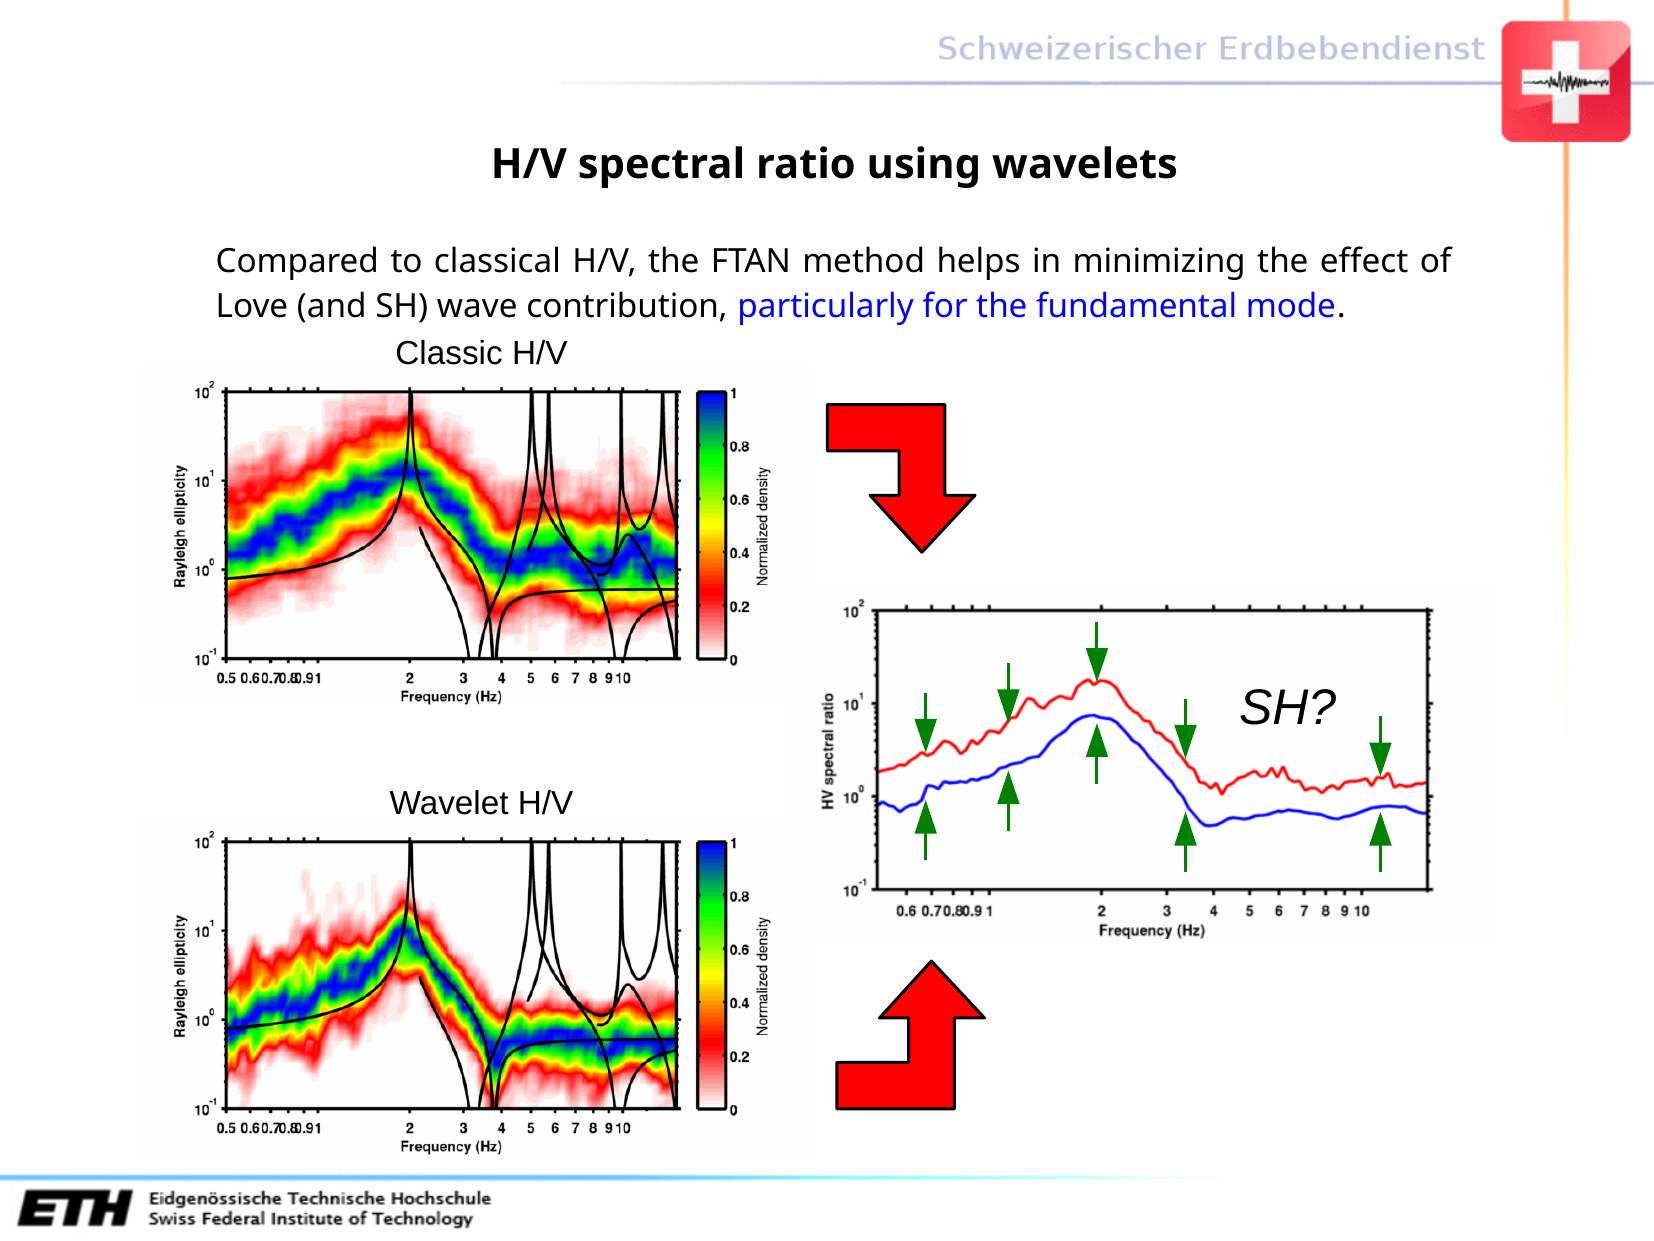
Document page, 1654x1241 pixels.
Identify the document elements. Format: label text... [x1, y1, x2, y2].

text_box Classic H/V [363, 326, 601, 366]
text_box H/V spectral ratio using wavelets Compared to classical H/V, the FTAN method helps in minimizing the effect of Love (and SH) wave contribution, particularly for the fundamental mode. [200, 126, 1469, 326]
text_box Wavelet H/V [369, 776, 595, 816]
picture [0, 0, 1654, 1241]
text_box [836, 961, 985, 1109]
text_box SH? [1213, 671, 1362, 743]
text_box [827, 404, 976, 553]
